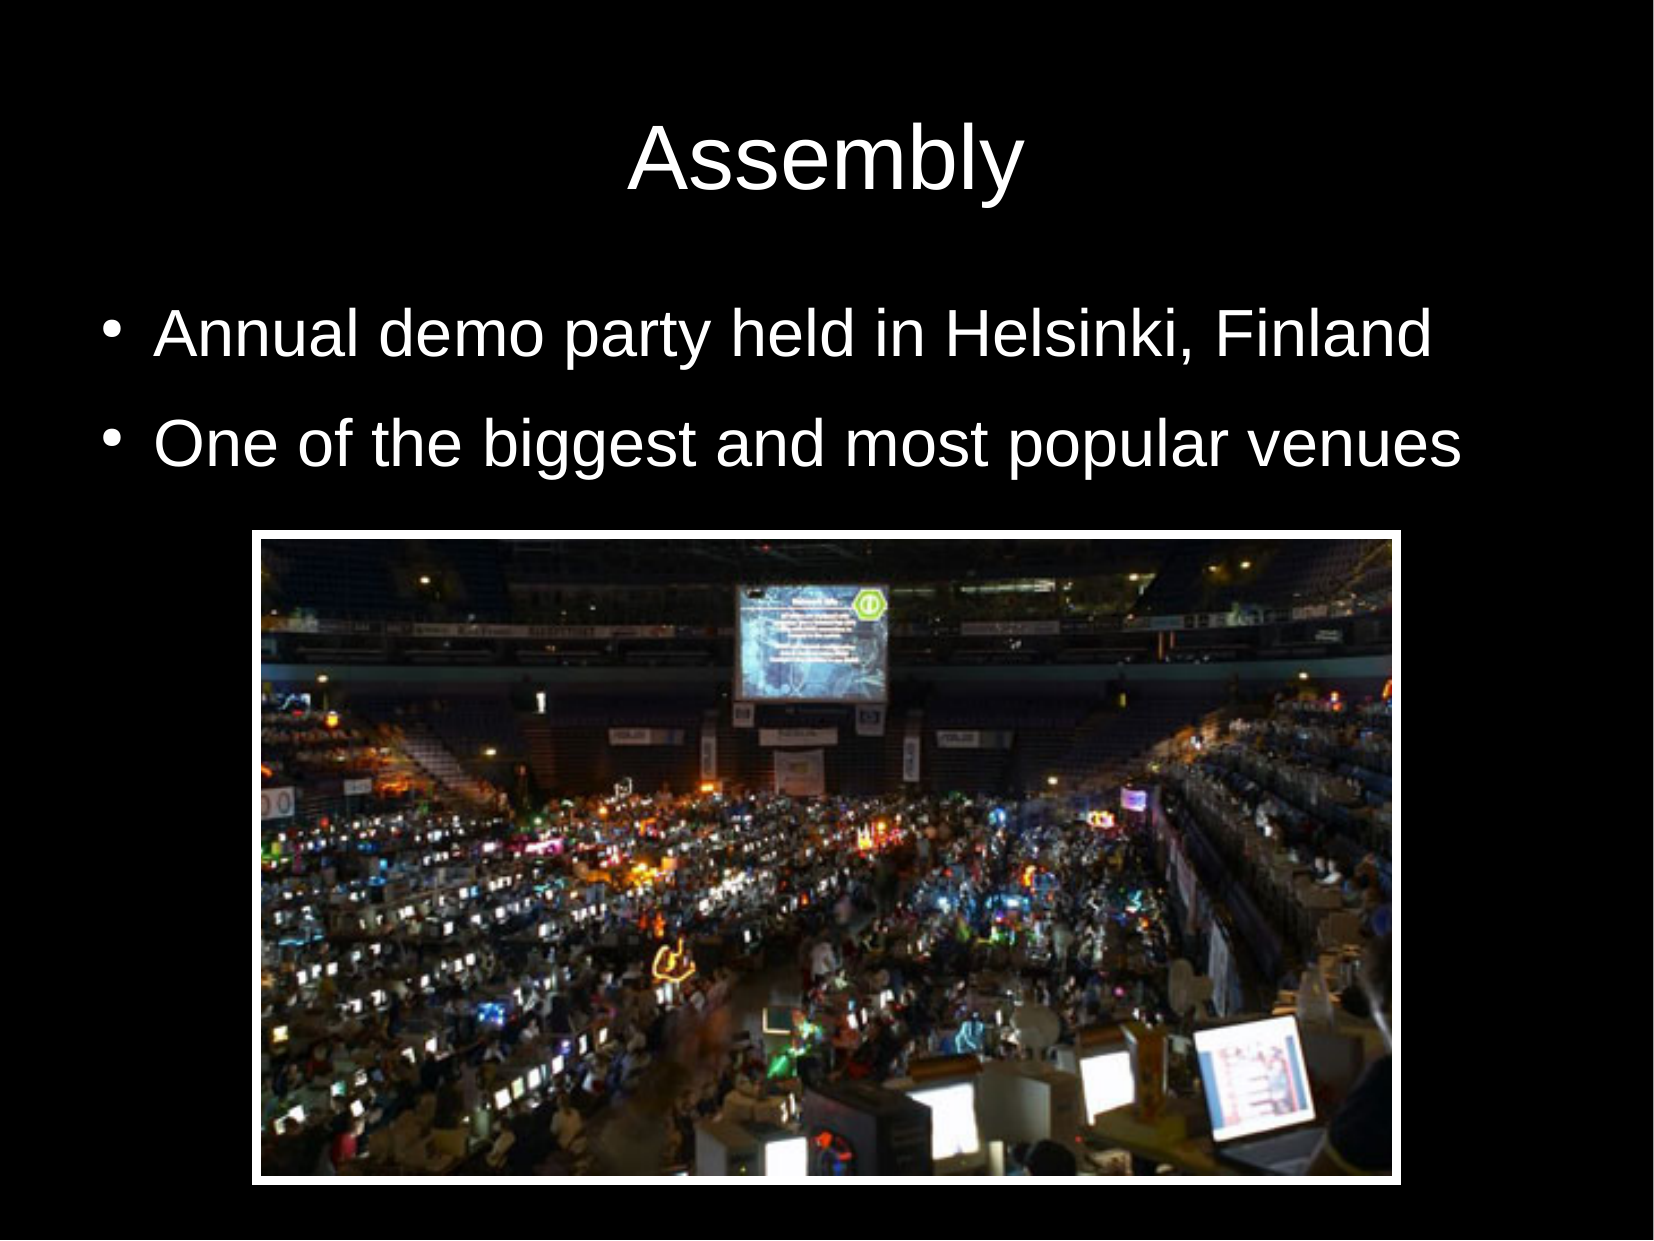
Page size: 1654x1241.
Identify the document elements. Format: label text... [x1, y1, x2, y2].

title Assembly [82, 56, 1571, 249]
list Annual demo party held in Helsinki, Finland One of the biggest and most popular venues [82, 290, 1571, 1109]
picture [261, 538, 1393, 1176]
